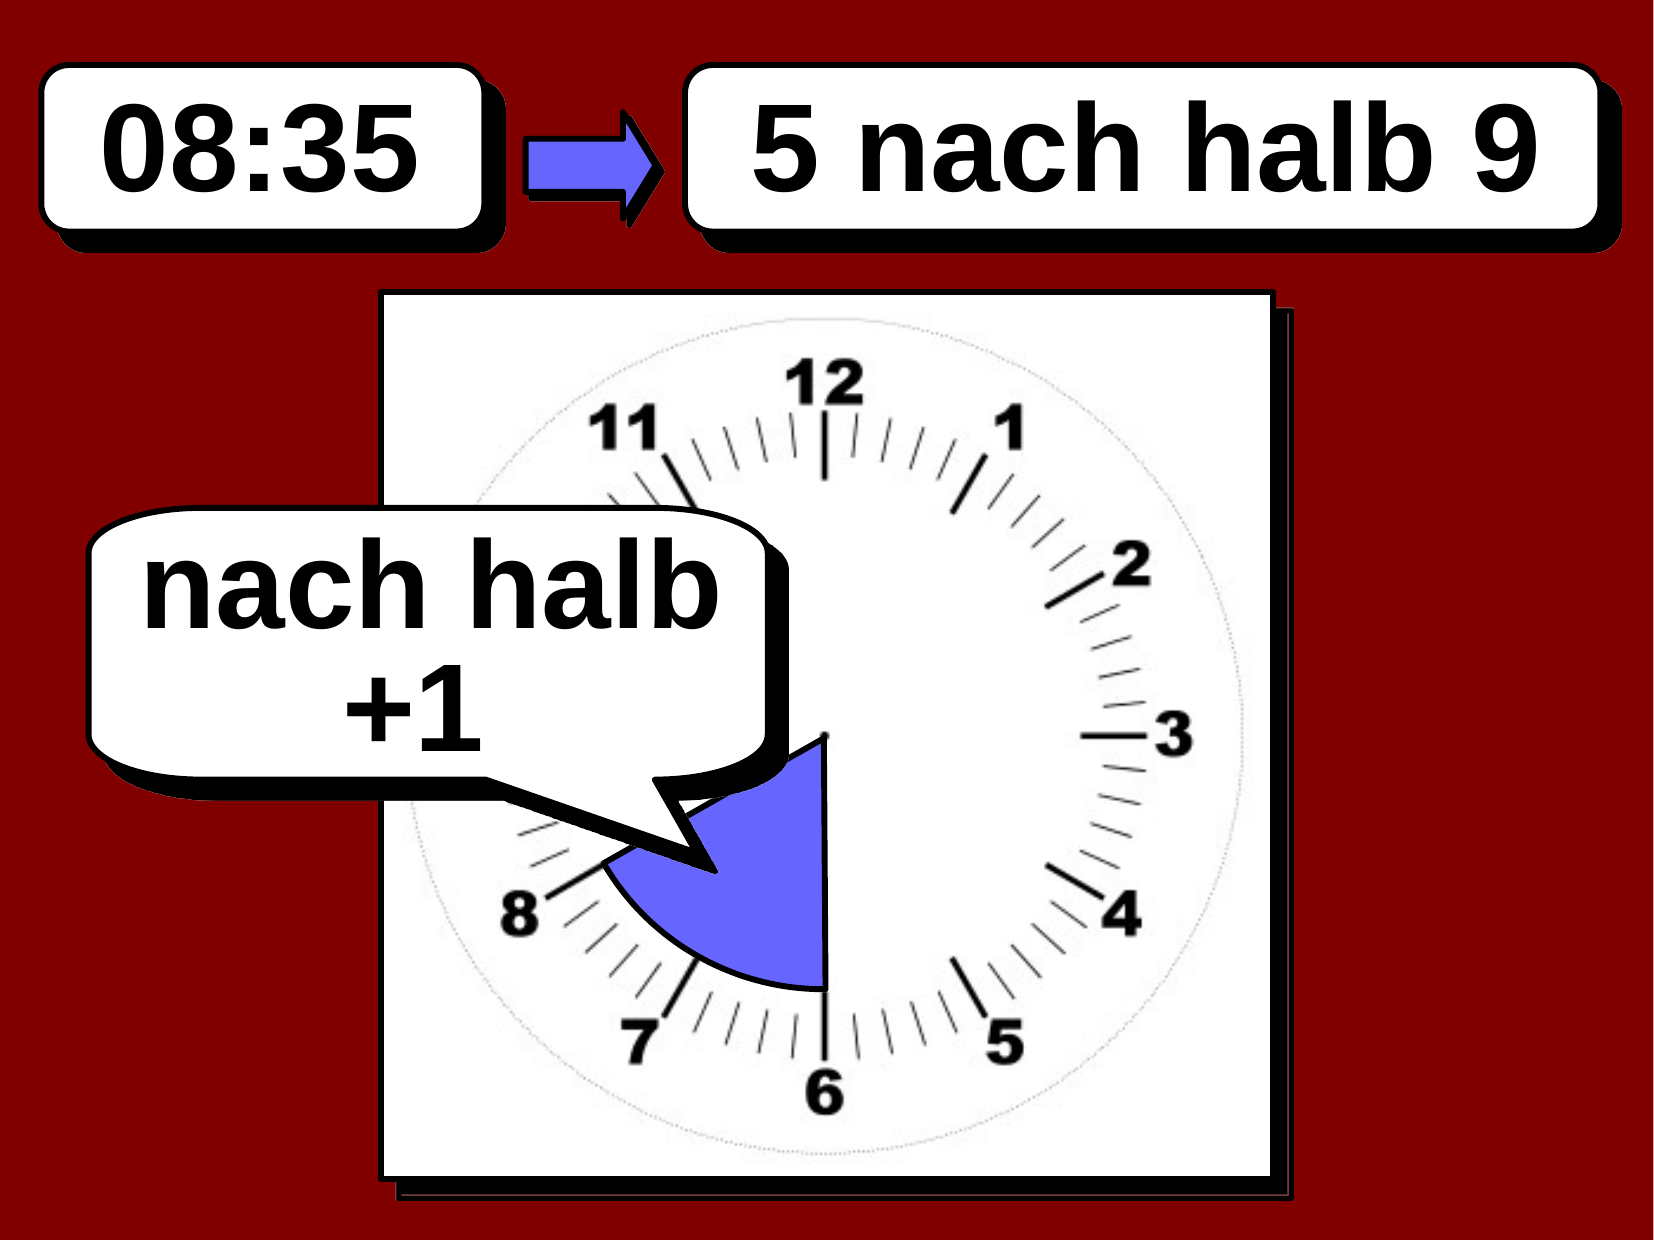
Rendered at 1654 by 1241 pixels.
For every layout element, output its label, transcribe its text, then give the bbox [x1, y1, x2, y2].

text_box 08:35 [53, 70, 467, 232]
picture [383, 295, 1270, 1177]
text_box nach halb [82, 507, 780, 669]
text_box 5 nach halb 9 [702, 70, 1589, 232]
text_box +1 [289, 630, 538, 792]
text_box [521, 669, 826, 990]
text_box [525, 112, 656, 219]
text_box [88, 669, 289, 780]
text_box [41, 64, 485, 230]
text_box [685, 64, 1601, 230]
